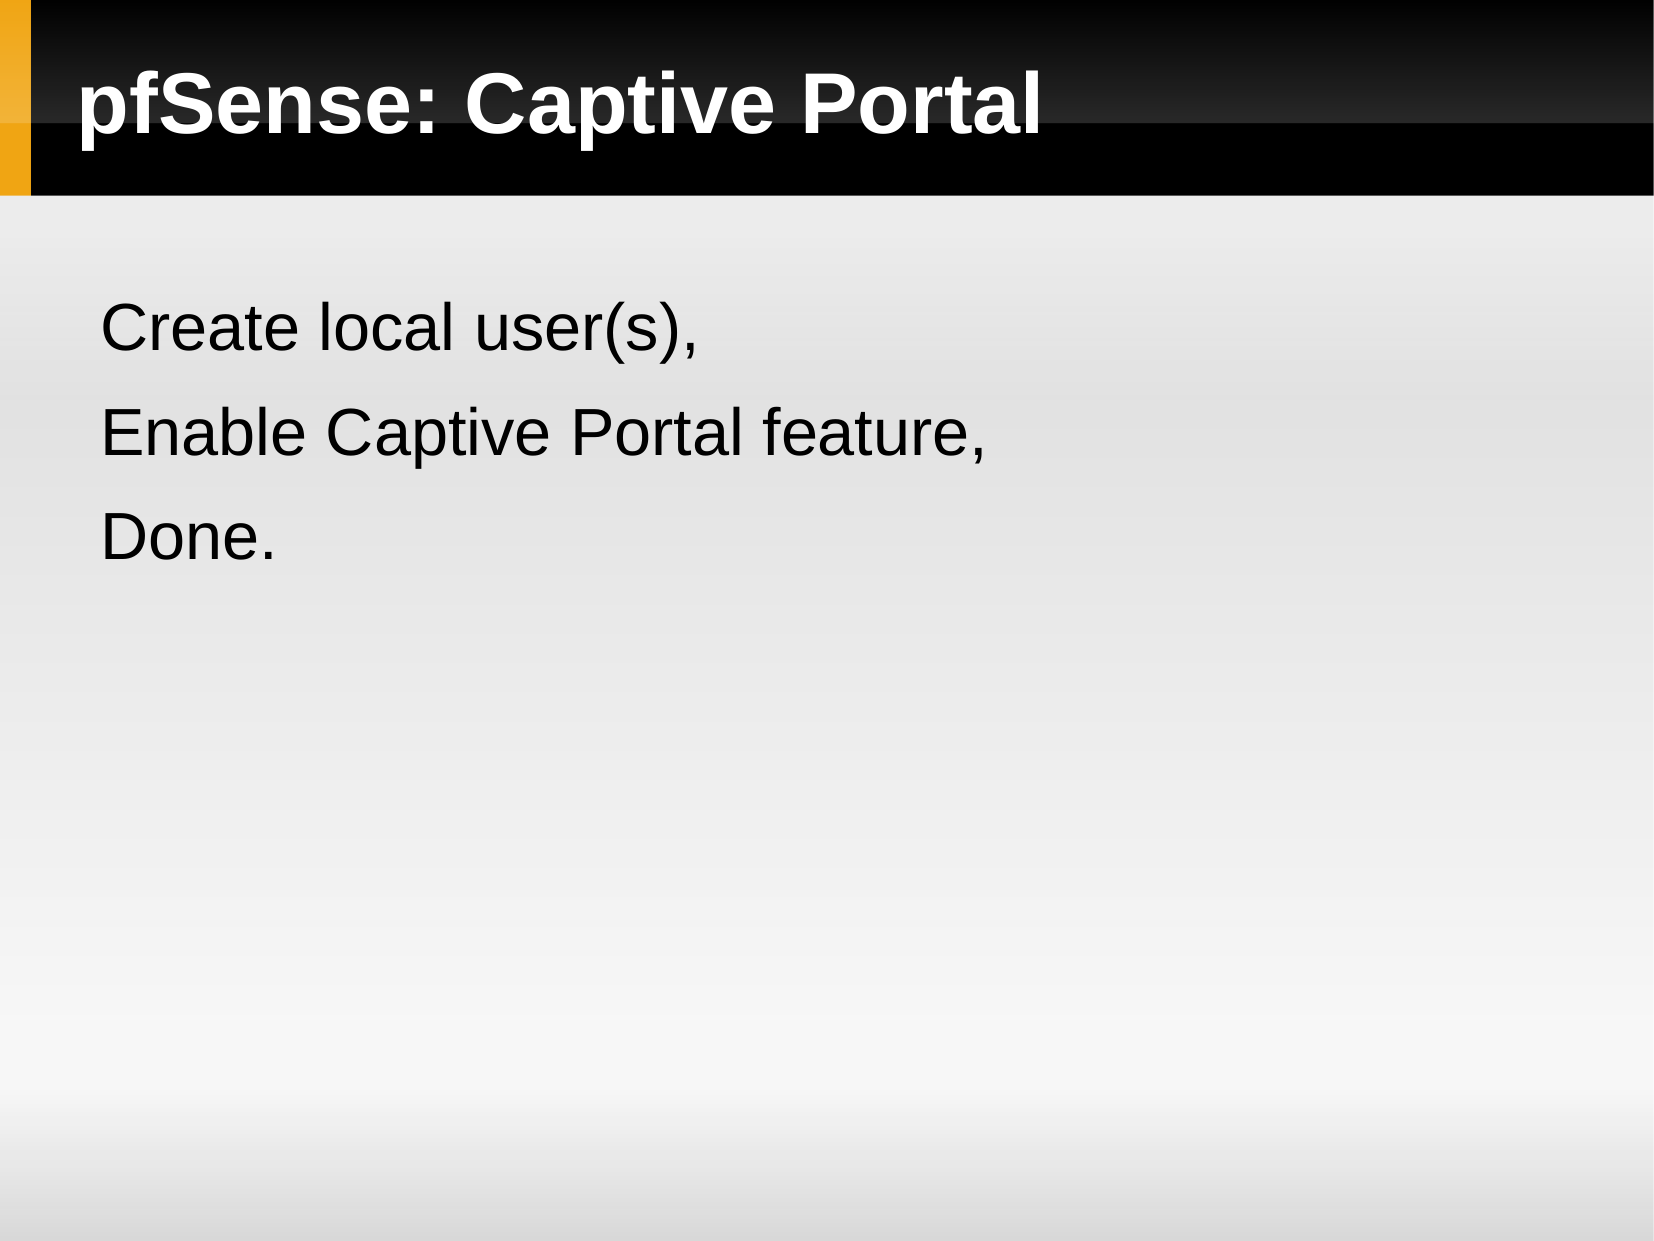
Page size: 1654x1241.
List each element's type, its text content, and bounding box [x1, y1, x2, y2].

list Create local user(s), Enable Captive Portal feature, Done. [82, 290, 1571, 1109]
picture [0, 0, 1654, 1241]
title pfSense: Captive Portal [76, 0, 1565, 208]
